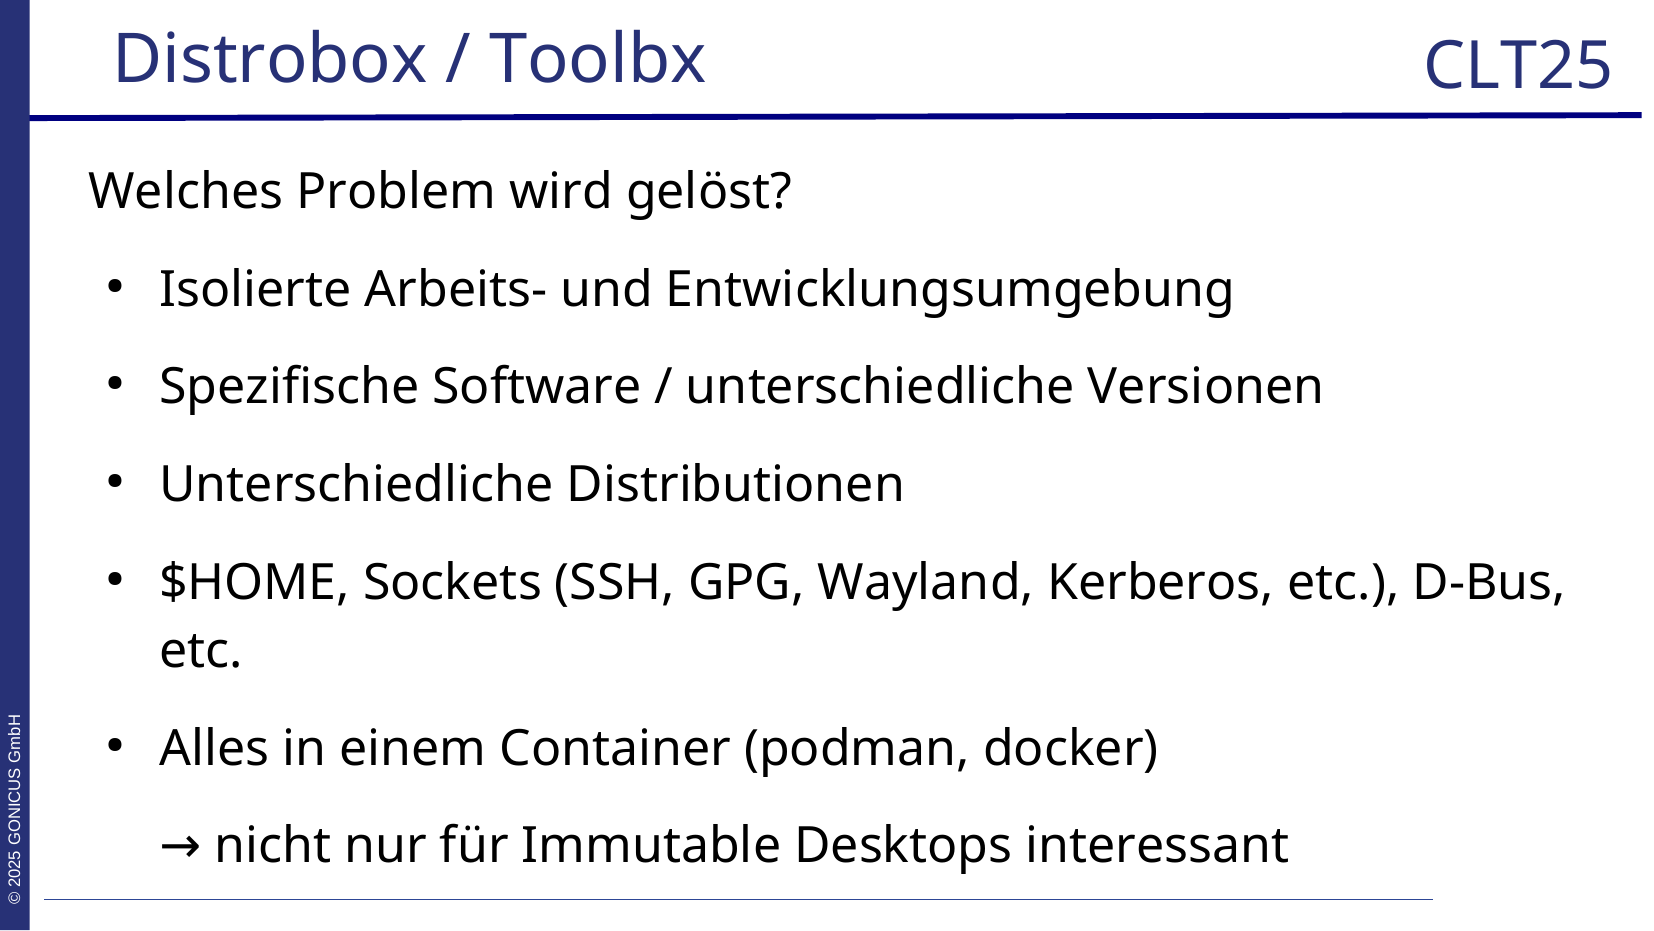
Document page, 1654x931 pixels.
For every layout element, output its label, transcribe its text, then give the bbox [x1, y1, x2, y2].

list Welches Problem wird gelöst? Isolierte Arbeits- und Entwicklungsumgebung Spezifische Software / unterschiedliche Versionen Unterschiedliche Distributionen $HOME, Sockets (SSH, GPG, Wayland, Kerberos, etc.), D-Bus, etc. Alles in einem Container (podman, docker) → nicht nur für Immutable Desktops interessant [88, 155, 1590, 852]
title Distrobox / Toolbx [112, 0, 1525, 134]
